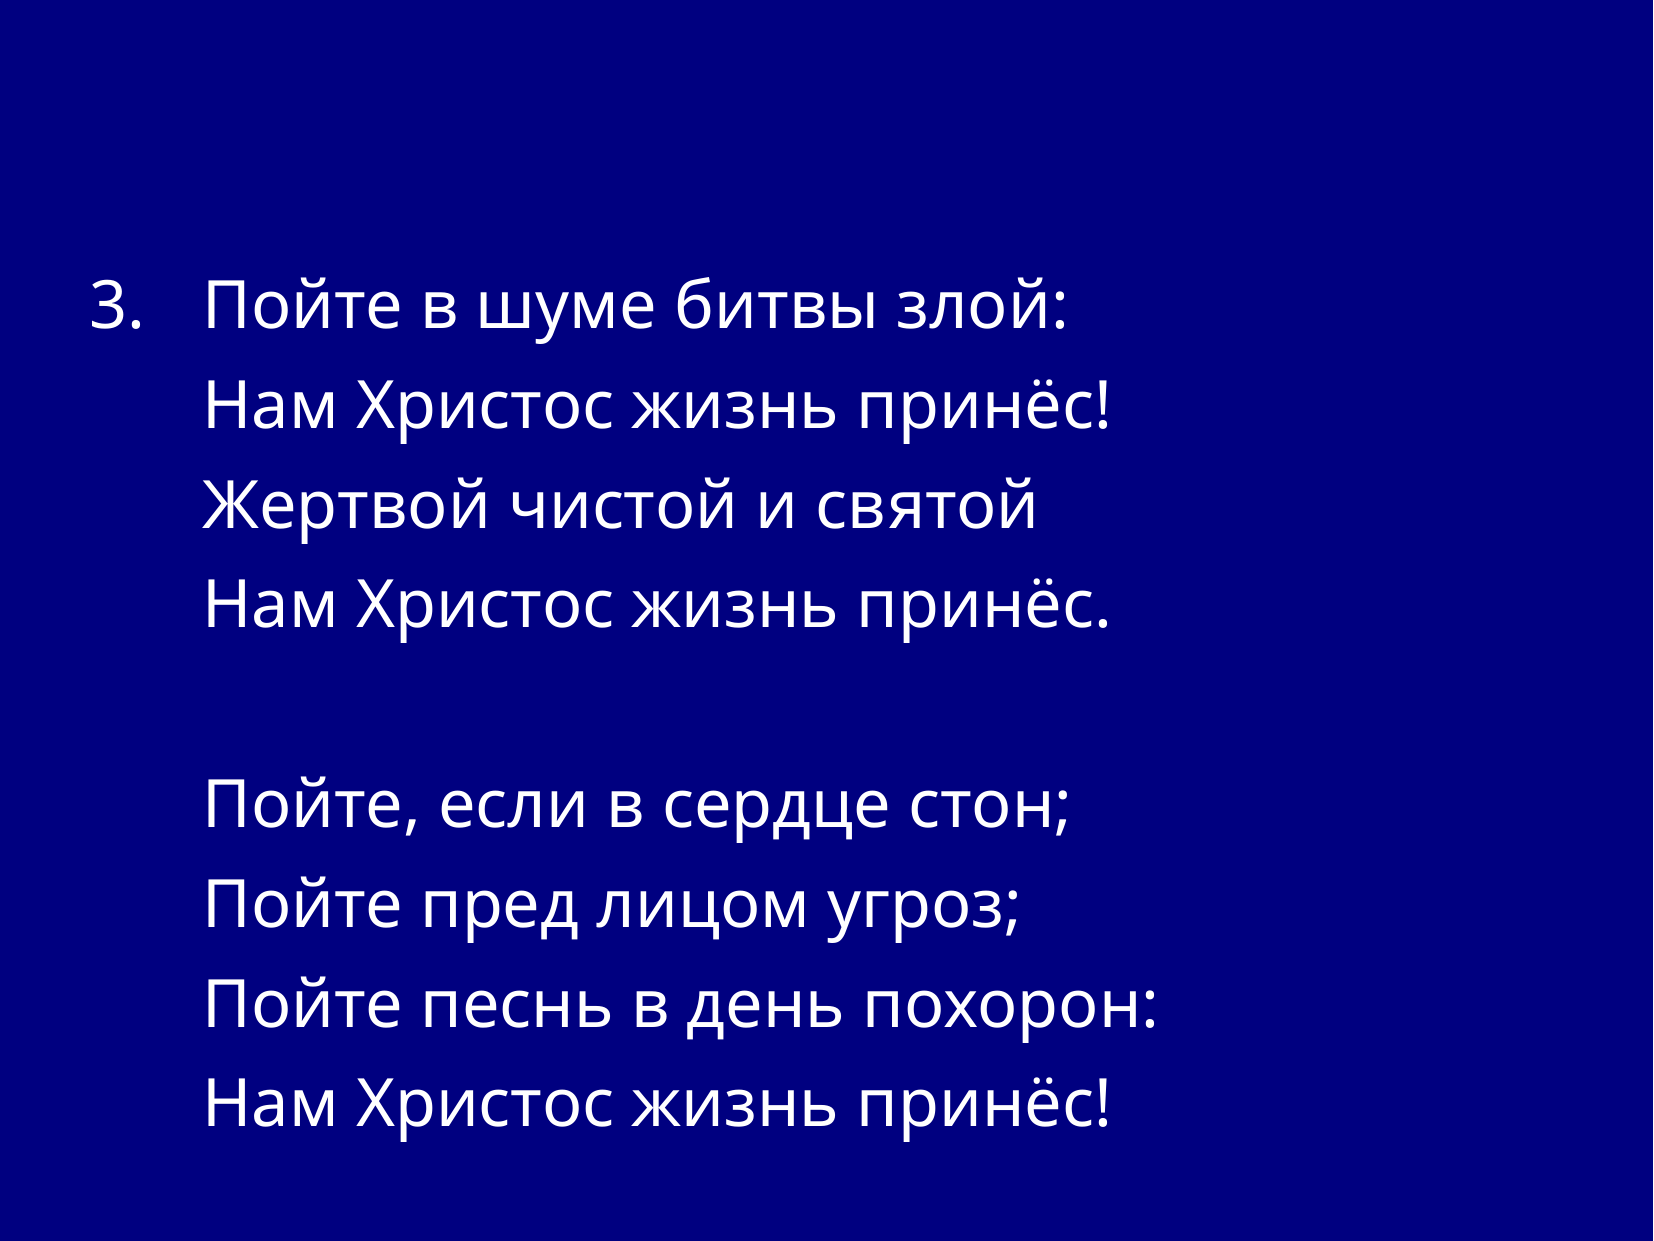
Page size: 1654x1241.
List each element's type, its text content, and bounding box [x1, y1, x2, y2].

text_box 3. Пойте в шуме битвы злой: Нам Христос жизнь принёс! Жертвой чистой и святой Нам Христос жизнь принёс. Пойте, если в сердце стон; Пойте пред лицом угроз; Пойте песнь в день похорон: Нам Христос жизнь принёс! [75, 150, 1576, 1163]
